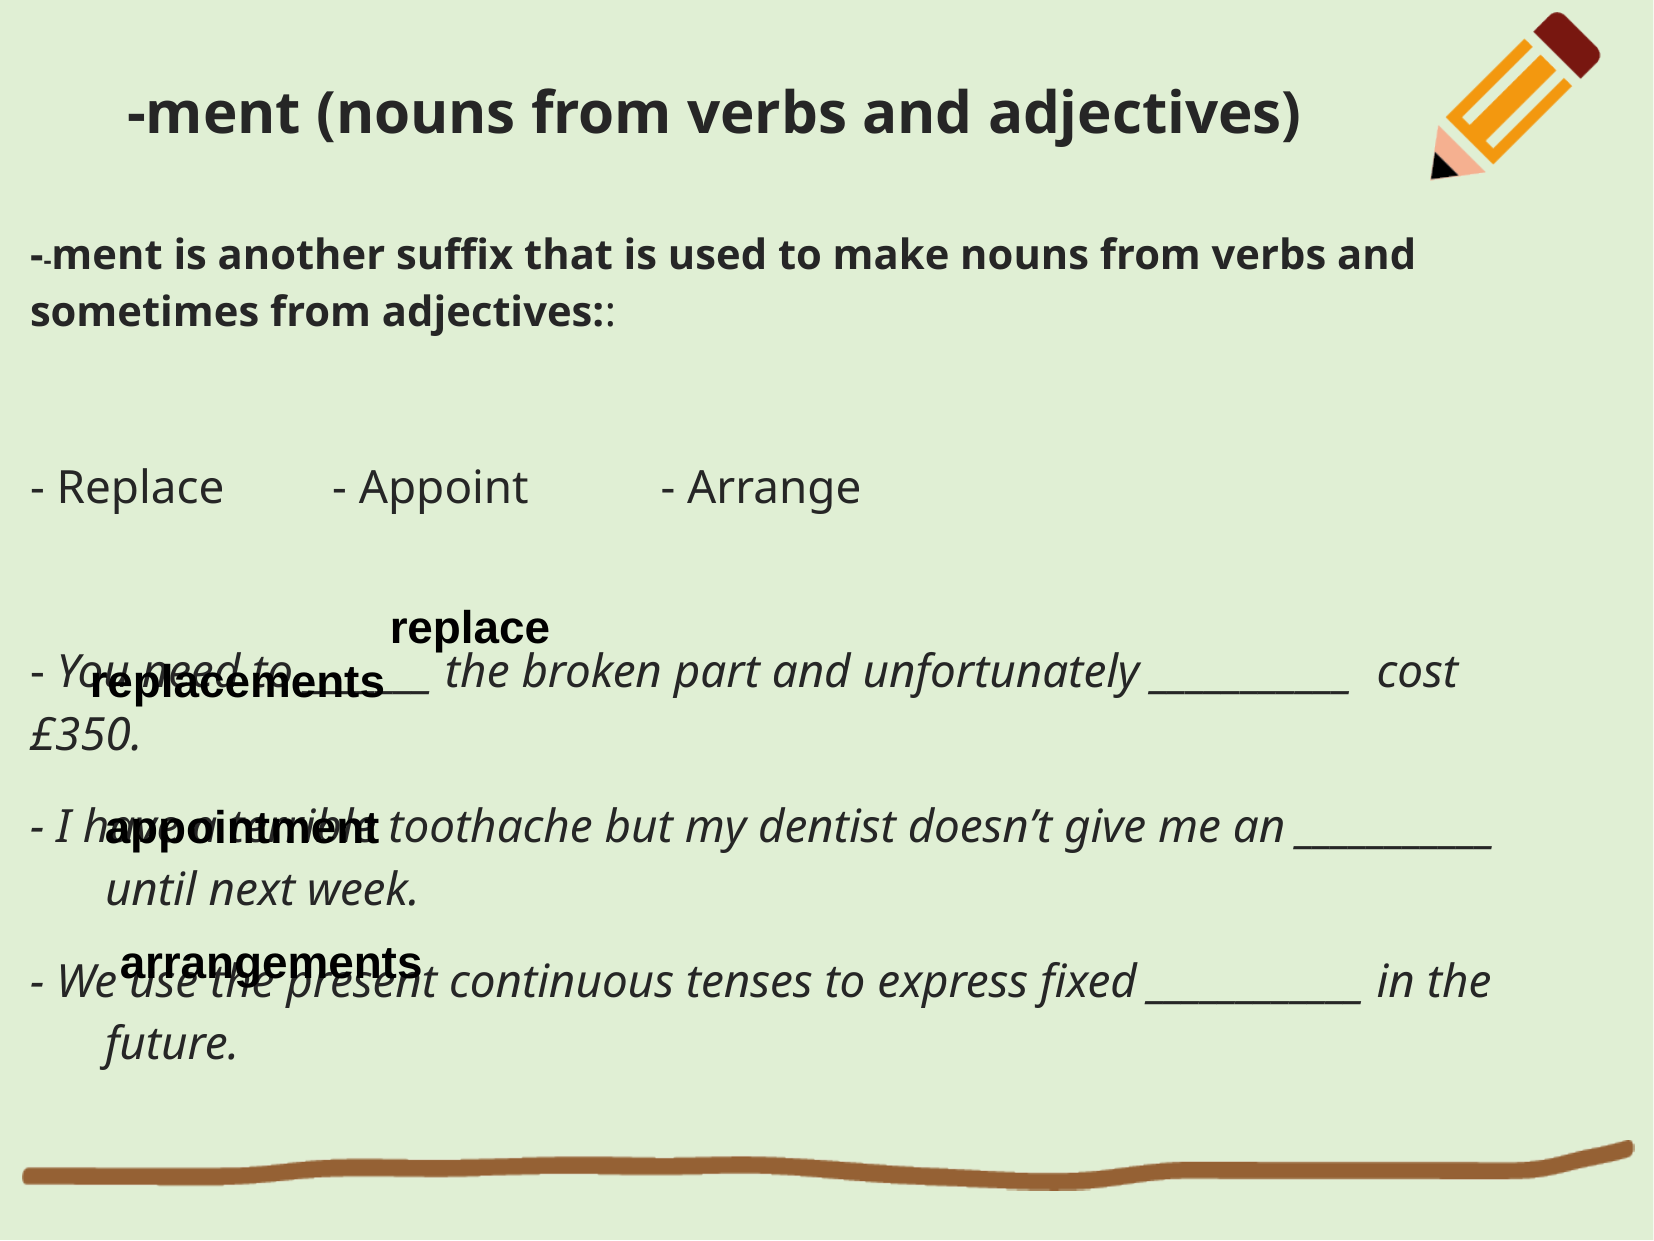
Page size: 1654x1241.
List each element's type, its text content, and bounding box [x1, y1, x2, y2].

text_box replacements [75, 648, 421, 766]
text_box replace [375, 594, 601, 661]
title -ment (nouns from verbs and adjectives) [0, 9, 1430, 212]
picture [22, 1140, 1635, 1191]
picture [1430, 12, 1601, 181]
list --ment is another suffix that is used to make nouns from verbs and sometimes from adjectives:: - Replace - Appoint - Arrange - You need to _______ the broken part and unfortunately ___________ cost £350. - I have a terrible toothache but my dentist doesn’t give me an ___________ until next week. - We use the present continuous tenses to express fixed ____________ in the future. [30, 225, 1572, 1122]
text_box arrangements [105, 930, 466, 1047]
text_box appointment [90, 795, 406, 912]
